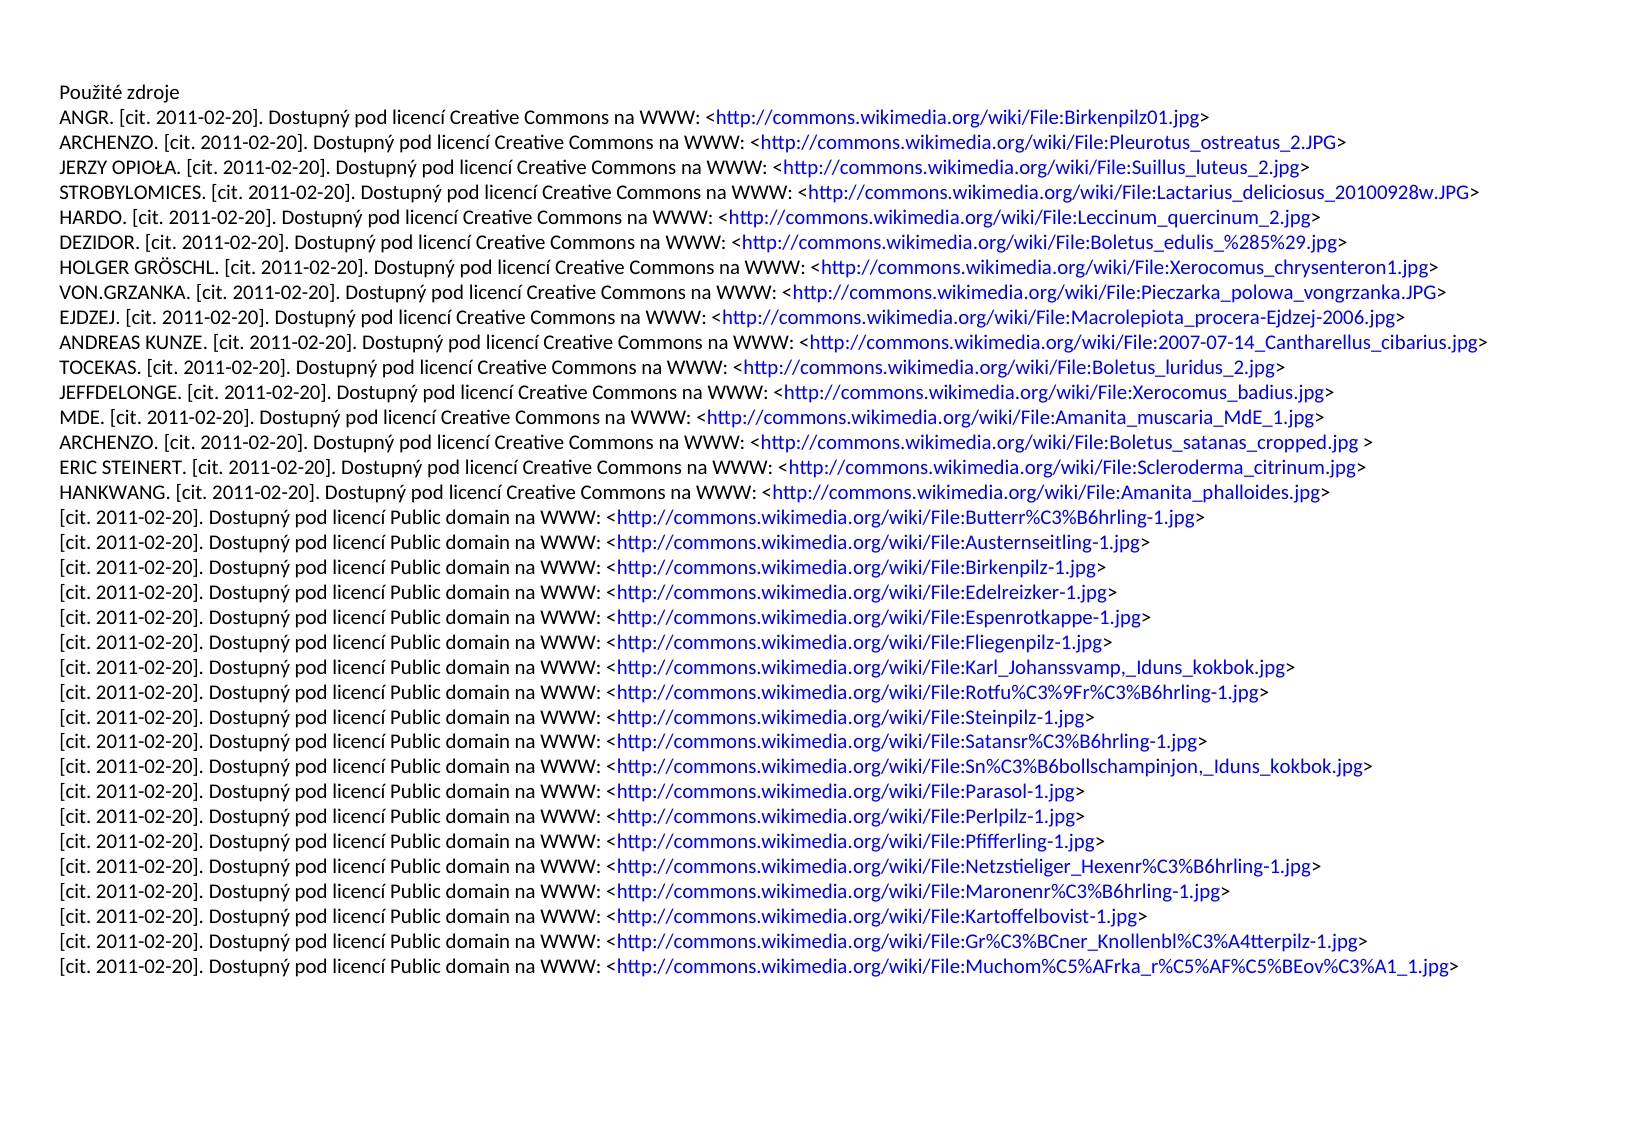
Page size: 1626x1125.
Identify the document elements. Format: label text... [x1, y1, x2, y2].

text_box Použité zdroje ANGR. [cit. 2011-02-20]. Dostupný pod licencí Creative Commons na WWW: <http://commons.wikimedia.org/wiki/File:Birkenpilz01.jpg> ARCHENZO. [cit. 2011-02-20]. Dostupný pod licencí Creative Commons na WWW: <http://commons.wikimedia.org/wiki/File:Pleurotus_ostreatus_2.JPG> JERZY OPIOŁA. [cit. 2011-02-20]. Dostupný pod licencí Creative Commons na WWW: <http://commons.wikimedia.org/wiki/File:Suillus_luteus_2.jpg> STROBYLOMICES. [cit. 2011-02-20]. Dostupný pod licencí Creative Commons na WWW: <http://commons.wikimedia.org/wiki/File:Lactarius_deliciosus_20100928w.JPG> HARDO. [cit. 2011-02-20]. Dostupný pod licencí Creative Commons na WWW: <http://commons.wikimedia.org/wiki/File:Leccinum_quercinum_2.jpg> DEZIDOR. [cit. 2011-02-20]. Dostupný pod licencí Creative Commons na WWW: <http://commons.wikimedia.org/wiki/File:Boletus_edulis_%285%29.jpg> HOLGER GRÖSCHL. [cit. 2011-02-20]. Dostupný pod licencí Creative Commons na WWW: <http://commons.wikimedia.org/wiki/File:Xerocomus_chrysenteron1.jpg> VON.GRZANKA. [cit. 2011-02-20]. Dostupný pod licencí Creative Commons na WWW: <http://commons.wikimedia.org/wiki/File:Pieczarka_polowa_vongrzanka.JPG> EJDZEJ. [cit. 2011-02-20]. Dostupný pod licencí Creative Commons na WWW: <http://commons.wikimedia.org/wiki/File:Macrolepiota_procera-Ejdzej-2006.jpg> ANDREAS KUNZE. [cit. 2011-02-20]. Dostupný pod licencí Creative Commons na WWW: <http://commons.wikimedia.org/wiki/File:2007-07-14_Cantharellus_cibarius.jpg> TOCEKAS. [cit. 2011-02-20]. Dostupný pod licencí Creative Commons na WWW: <http://commons.wikimedia.org/wiki/File:Boletus_luridus_2.jpg> JEFFDELONGE. [cit. 2011-02-20]. Dostupný pod licencí Creative Commons na WWW: <http://commons.wikimedia.org/wiki/File:Xerocomus_badius.jpg> MDE. [cit. 2011-02-20]. Dostupný pod licencí Creative Commons na WWW: <http://commons.wikimedia.org/wiki/File:Amanita_muscaria_MdE_1.jpg> ARCHENZO. [cit. 2011-02-20]. Dostupný pod licencí Creative Commons na WWW: <http://commons.wikimedia.org/wiki/File:Boletus_satanas_cropped.jpg > ERIC STEINERT. [cit. 2011-02-20]. Dostupný pod licencí Creative Commons na WWW: <http://commons.wikimedia.org/wiki/File:Scleroderma_citrinum.jpg> HANKWANG. [cit. 2011-02-20]. Dostupný pod licencí Creative Commons na WWW: <http://commons.wikimedia.org/wiki/File:Amanita_phalloides.jpg> [cit. 2011-02-20]. Dostupný pod licencí Public domain na WWW: <http://commons.wikimedia.org/wiki/File:Butterr%C3%B6hrling-1.jpg> [cit. 2011-02-20]. Dostupný pod licencí Public domain na WWW: <http://commons.wikimedia.org/wiki/File:Austernseitling-1.jpg> [cit. 2011-02-20]. Dostupný pod licencí Public domain na WWW: <http://commons.wikimedia.org/wiki/File:Birkenpilz-1.jpg> [cit. 2011-02-20]. Dostupný pod licencí Public domain na WWW: <http://commons.wikimedia.org/wiki/File:Edelreizker-1.jpg> [cit. 2011-02-20]. Dostupný pod licencí Public domain na WWW: <http://commons.wikimedia.org/wiki/File:Espenrotkappe-1.jpg> [cit. 2011-02-20]. Dostupný pod licencí Public domain na WWW: <http://commons.wikimedia.org/wiki/File:Fliegenpilz-1.jpg> [cit. 2011-02-20]. Dostupný pod licencí Public domain na WWW: <http://commons.wikimedia.org/wiki/File:Karl_Johanssvamp,_Iduns_kokbok.jpg> [cit. 2011-02-20]. Dostupný pod licencí Public domain na WWW: <http://commons.wikimedia.org/wiki/File:Rotfu%C3%9Fr%C3%B6hrling-1.jpg> [cit. 2011-02-20]. Dostupný pod licencí Public domain na WWW: <http://commons.wikimedia.org/wiki/File:Steinpilz-1.jpg> [cit. 2011-02-20]. Dostupný pod licencí Public domain na WWW: <http://commons.wikimedia.org/wiki/File:Satansr%C3%B6hrling-1.jpg> [cit. 2011-02-20]. Dostupný pod licencí Public domain na WWW: <http://commons.wikimedia.org/wiki/File:Sn%C3%B6bollschampinjon,_Iduns_kokbok.jpg> [cit. 2011-02-20]. Dostupný pod licencí Public domain na WWW: <http://commons.wikimedia.org/wiki/File:Parasol-1.jpg> [cit. 2011-02-20]. Dostupný pod licencí Public domain na WWW: <http://commons.wikimedia.org/wiki/File:Perlpilz-1.jpg> [cit. 2011-02-20]. Dostupný pod licencí Public domain na WWW: <http://commons.wikimedia.org/wiki/File:Pfifferling-1.jpg> [cit. 2011-02-20]. Dostupný pod licencí Public domain na WWW: <http://commons.wikimedia.org/wiki/File:Netzstieliger_Hexenr%C3%B6hrling-1.jpg> [cit. 2011-02-20]. Dostupný pod licencí Public domain na WWW: <http://commons.wikimedia.org/wiki/File:Maronenr%C3%B6hrling-1.jpg> [cit. 2011-02-20]. Dostupný pod licencí Public domain na WWW: <http://commons.wikimedia.org/wiki/File:Kartoffelbovist-1.jpg> [cit. 2011-02-20]. Dostupný pod licencí Public domain na WWW: <http://commons.wikimedia.org/wiki/File:Gr%C3%BCner_Knollenbl%C3%A4tterpilz-1.jpg> [cit. 2011-02-20]. Dostupný pod licencí Public domain na WWW: <http://commons.wikimedia.org/wiki/File:Muchom%C5%AFrka_r%C5%AF%C5%BEov%C3%A1_1.jpg> [44, 70, 1600, 986]
